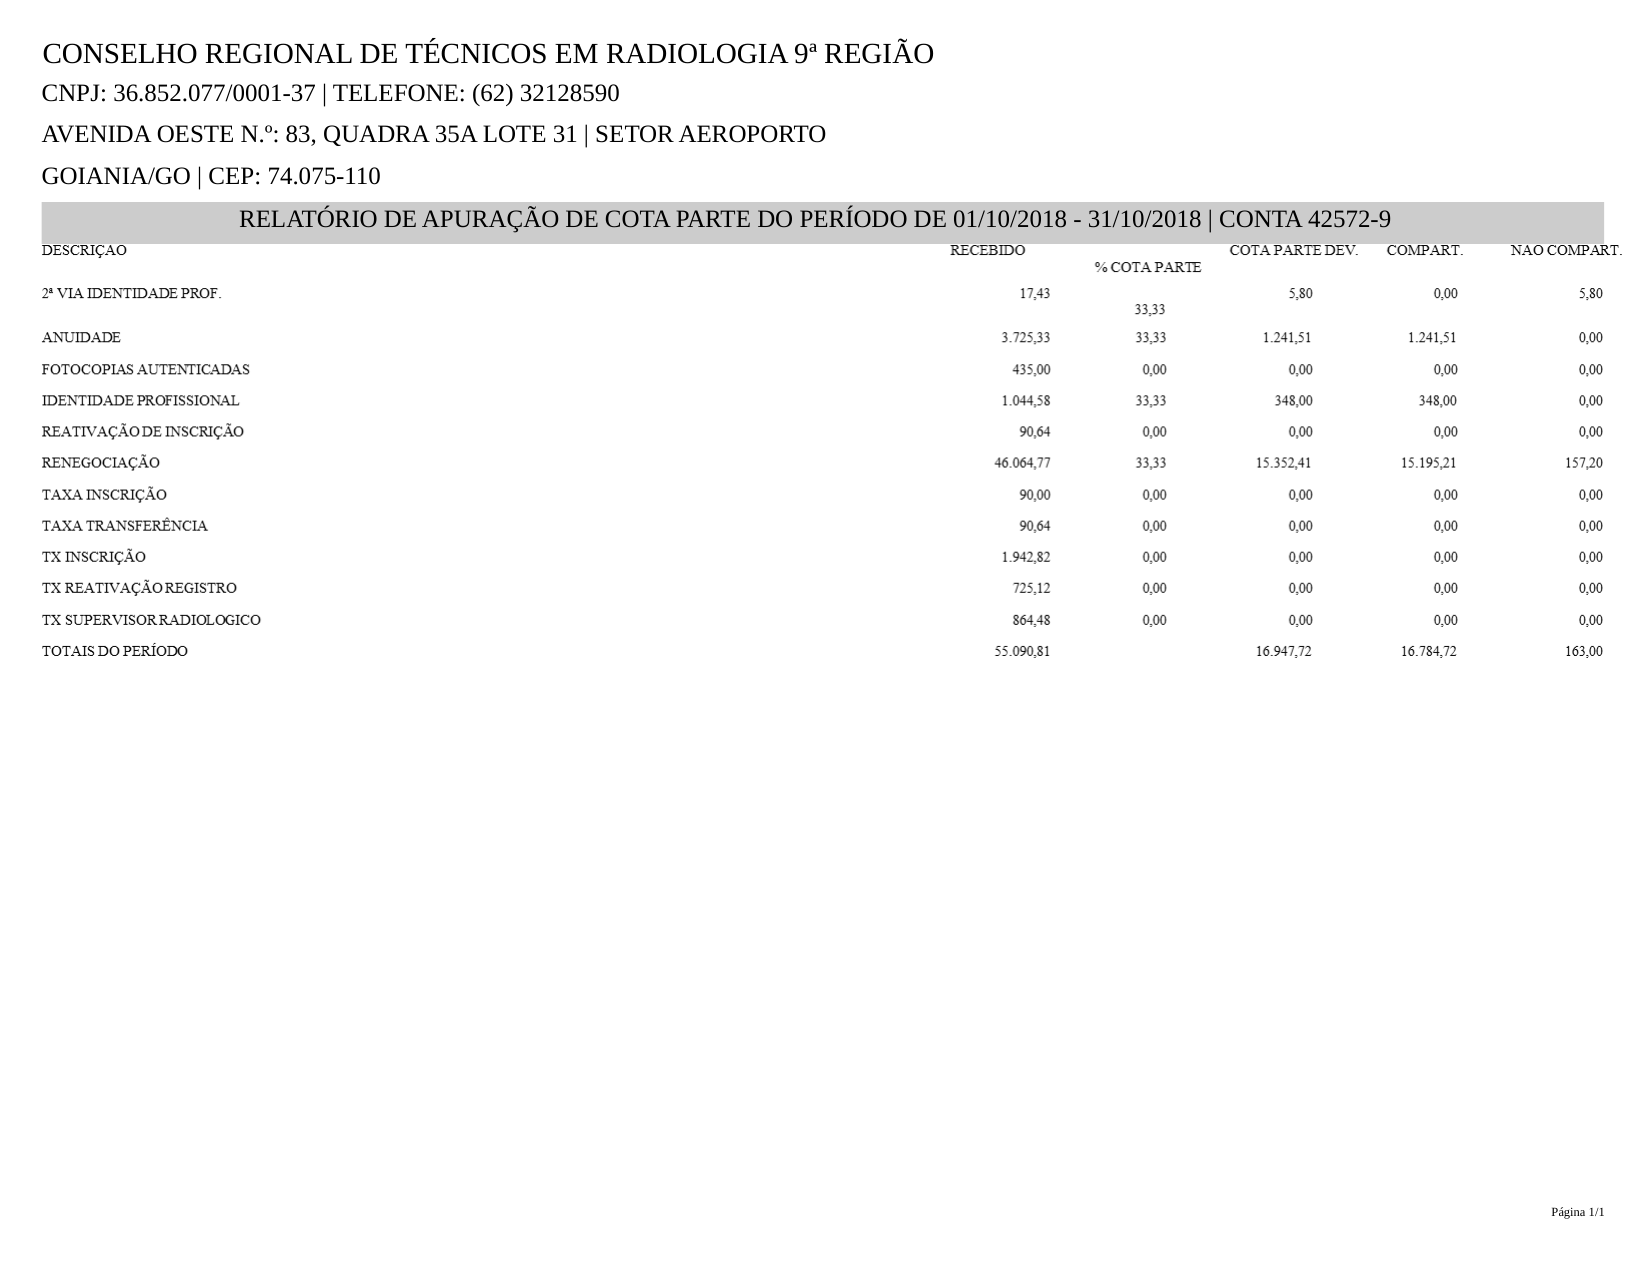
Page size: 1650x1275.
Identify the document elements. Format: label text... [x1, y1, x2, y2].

text_box Página 1/1 [1549, 1204, 1607, 1222]
picture [35, 236, 1627, 677]
text_box CONSELHO REGIONAL DE TÉCNICOS EM RADIOLOGIA 9ª REGIÃO CNPJ: 36.852.077/0001-37 | TELEFONE: (62) 32128590 AVENIDA OESTE N.º: 83, QUADRA 35A LOTE 31 | SETOR AEROPORTO GOIANIA/GO | CEP: 74.075-110 [39, 33, 942, 189]
text_box RELATÓRIO DE APURAÇÃO DE COTA PARTE DO PERÍODO DE 01/10/2018 - 31/10/2018 | CONTA 42572-9 [41, 202, 1605, 244]
